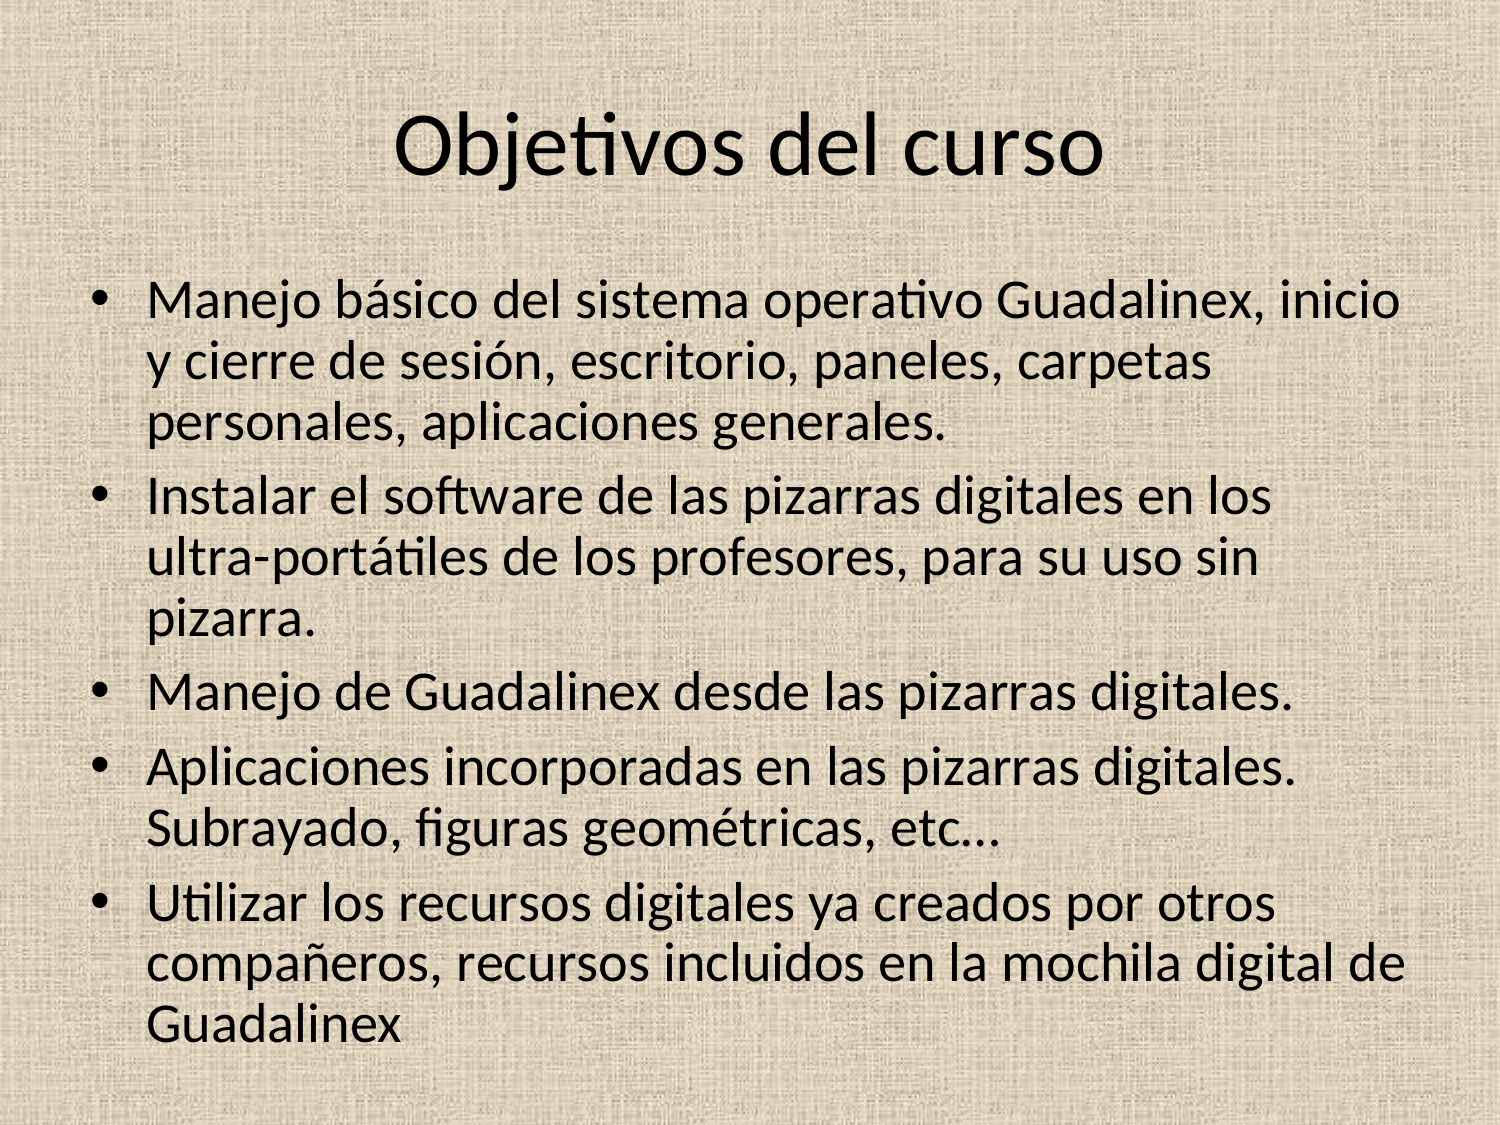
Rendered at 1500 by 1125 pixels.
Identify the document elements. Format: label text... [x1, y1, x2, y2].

title Objetivos del curso [75, 45, 1426, 233]
list Manejo básico del sistema operativo Guadalinex, inicio y cierre de sesión, escritorio, paneles, carpetas personales, aplicaciones generales. Instalar el software de las pizarras digitales en los ultra-portátiles de los profesores, para su uso sin pizarra. Manejo de Guadalinex desde las pizarras digitales. Aplicaciones incorporadas en las pizarras digitales. Subrayado, figuras geométricas, etc… Utilizar los recursos digitales ya creados por otros compañeros, recursos incluidos en la mochila digital de Guadalinex [75, 262, 1426, 1005]
picture [0, 0, 1500, 1125]
